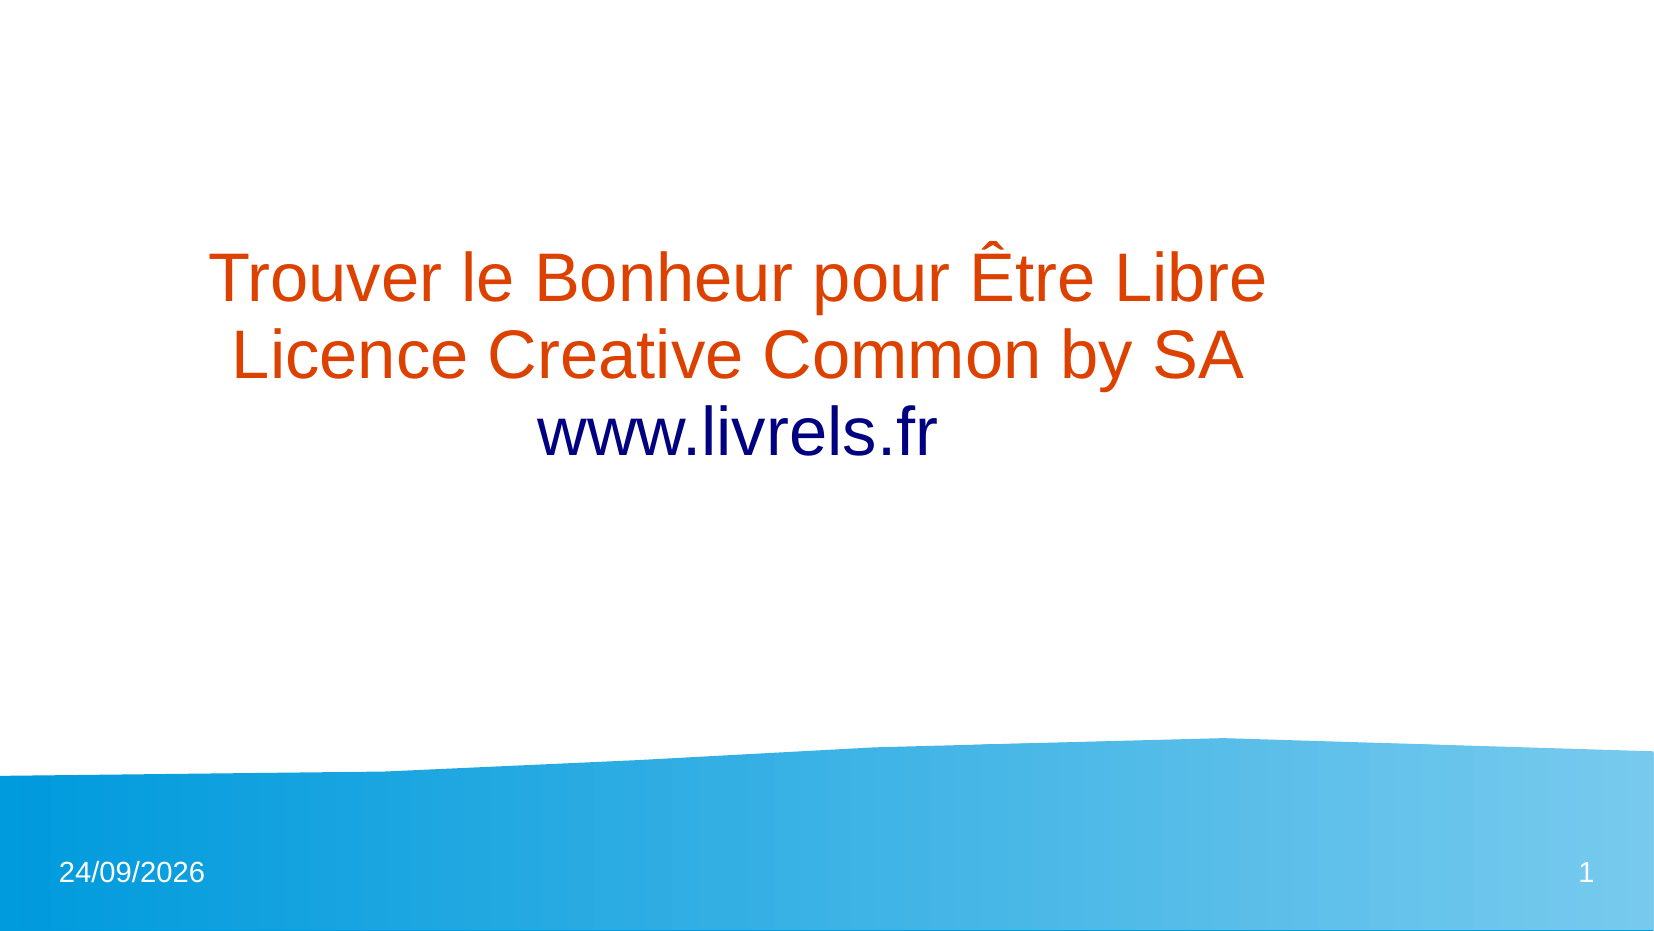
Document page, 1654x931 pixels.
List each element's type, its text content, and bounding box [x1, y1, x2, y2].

title Trouver le Bonheur pour Être Libre Licence Creative Common by SA www.livrels.fr [0, 239, 1477, 470]
